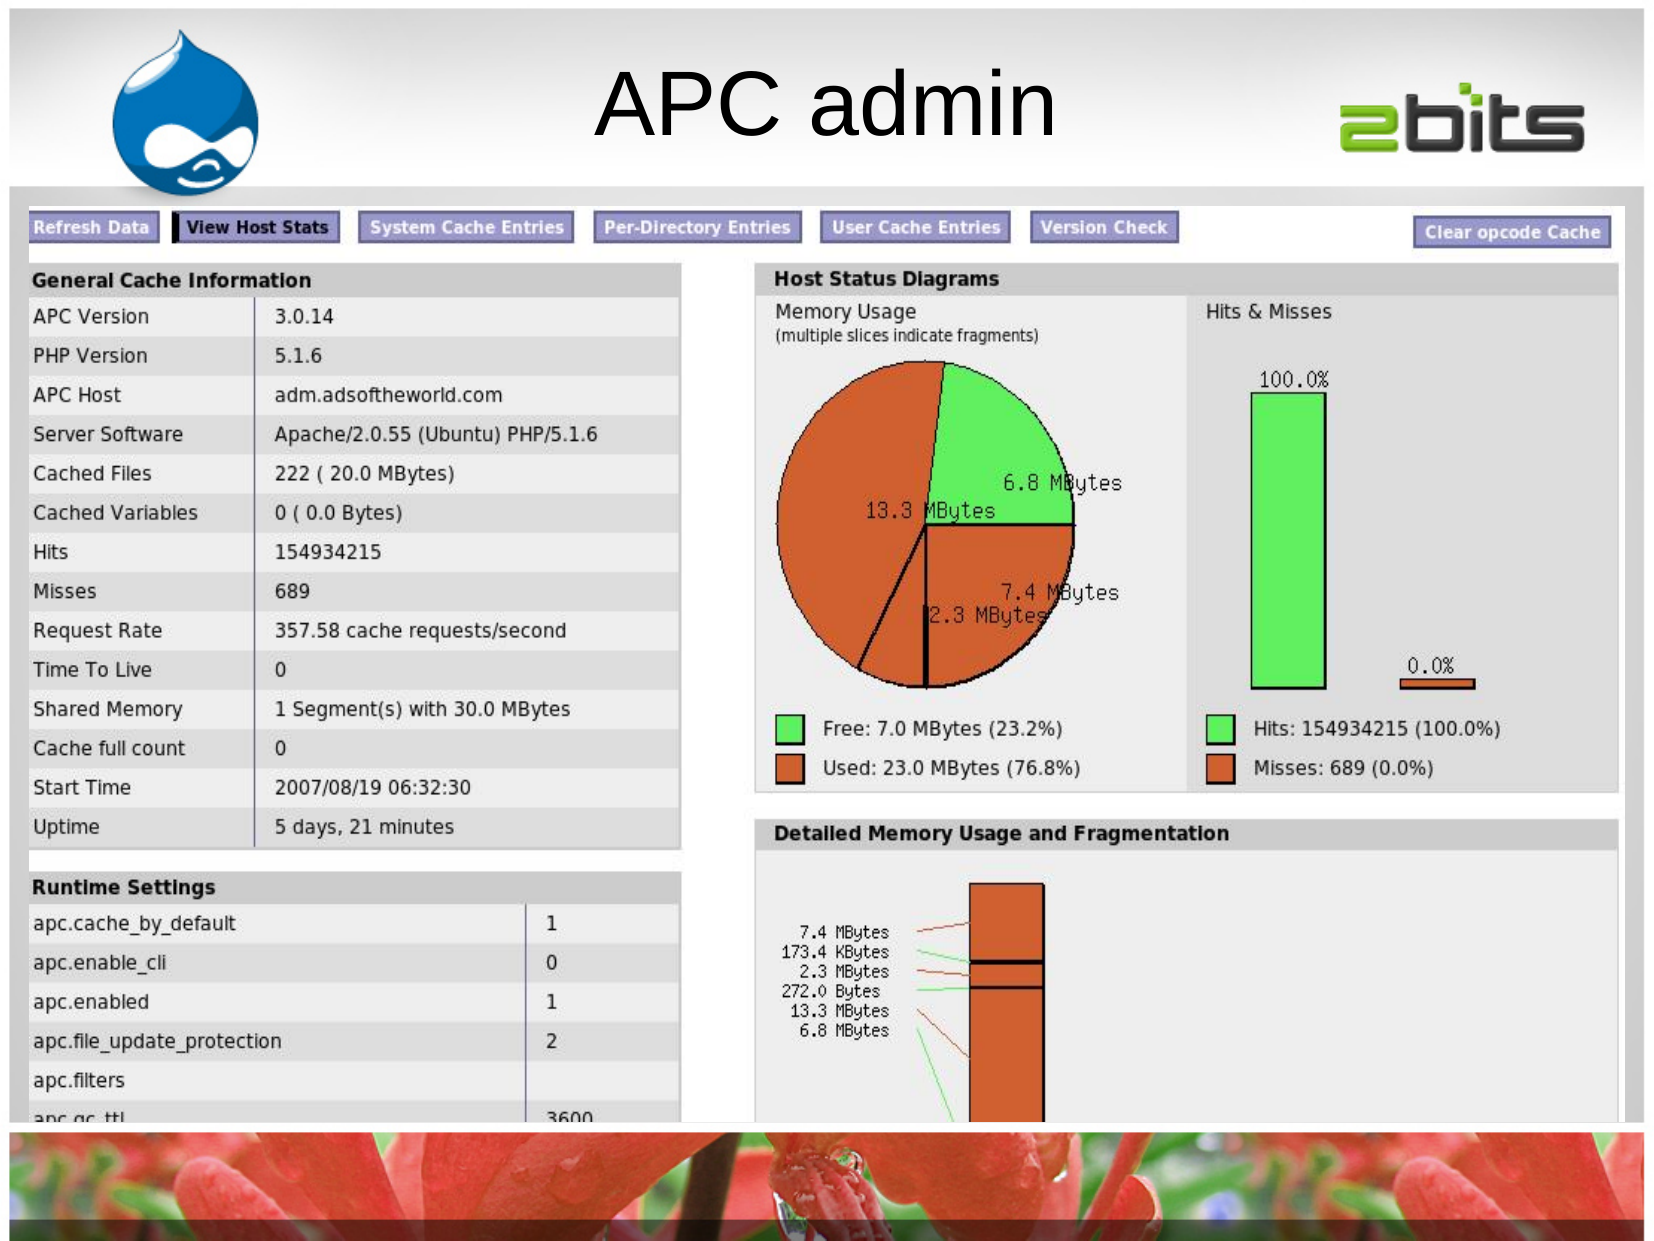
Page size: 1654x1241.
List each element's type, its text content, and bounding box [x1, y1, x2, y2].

picture [0, 0, 1654, 1241]
title APC admin [82, 29, 1571, 178]
